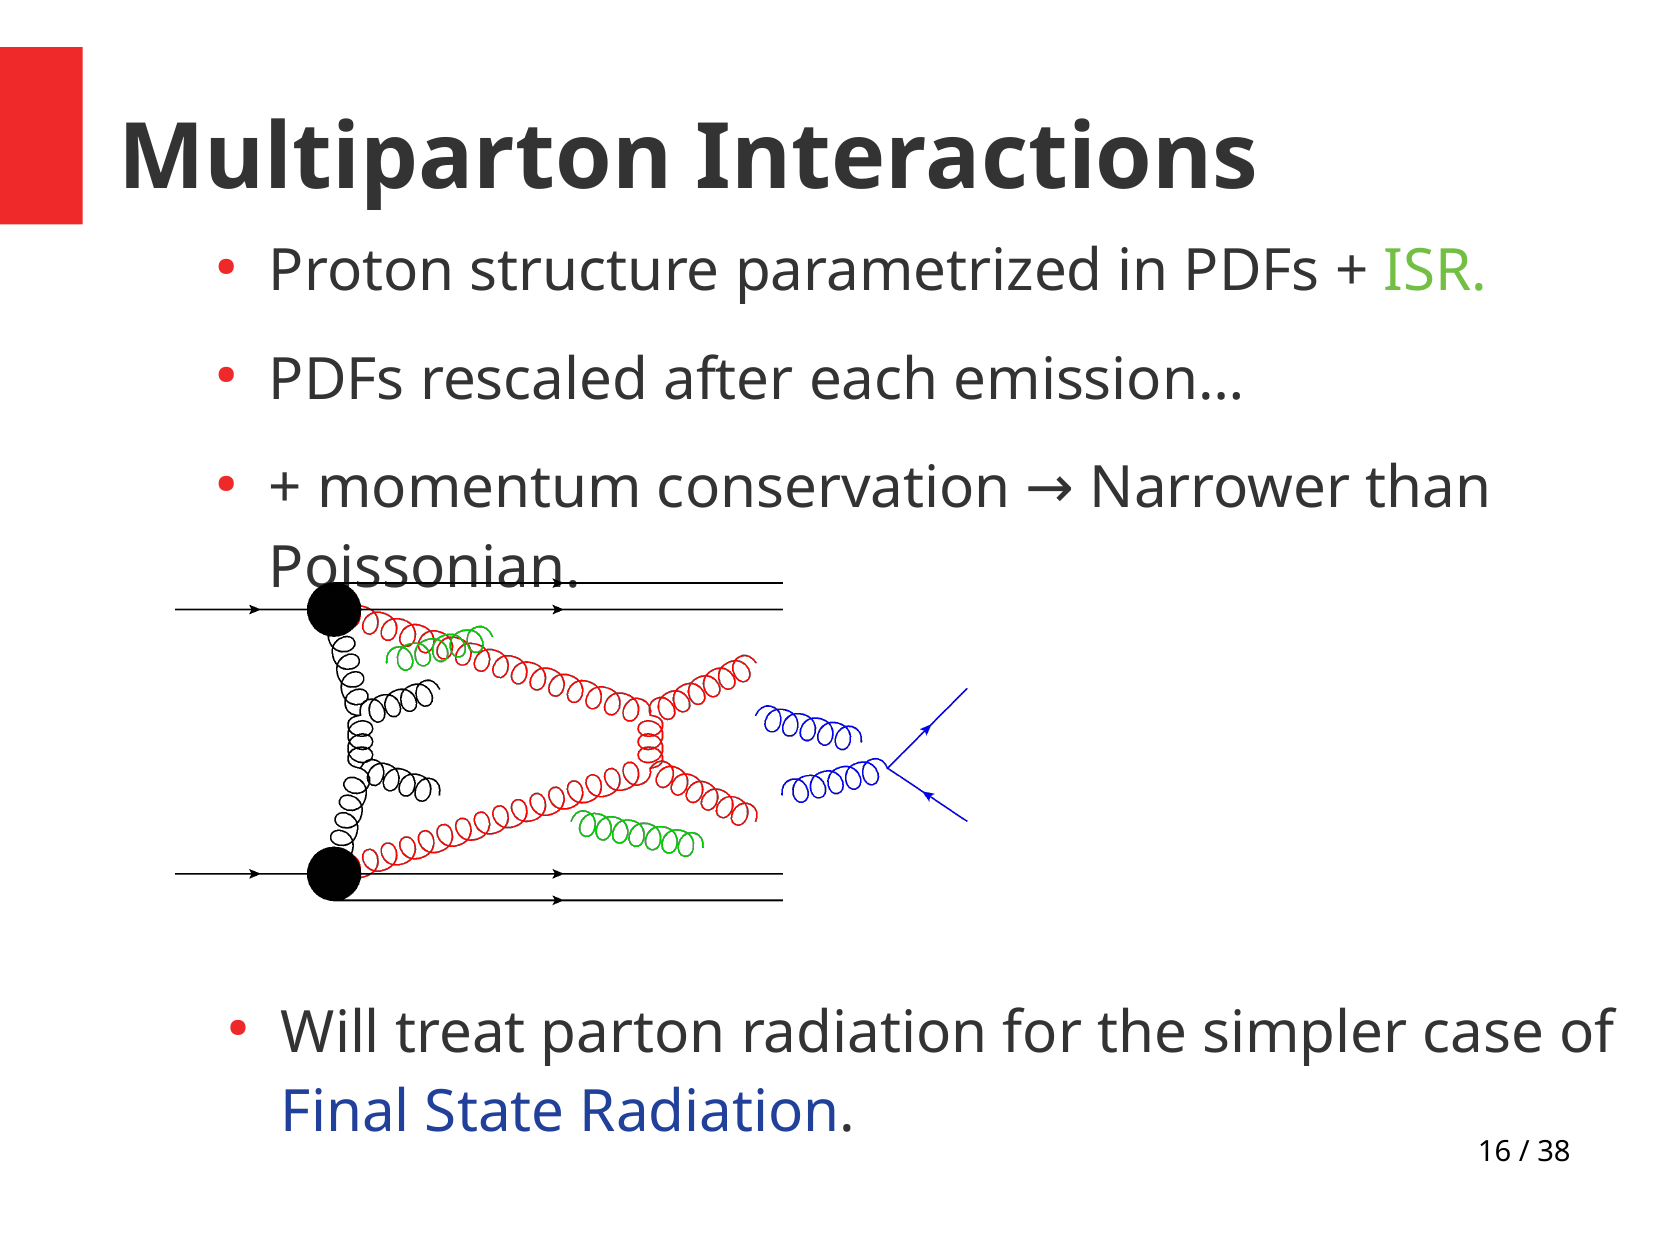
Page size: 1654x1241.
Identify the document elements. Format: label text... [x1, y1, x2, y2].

title Multiparton Interactions [118, 49, 1571, 257]
picture [174, 578, 970, 907]
list Proton structure parametrized in PDFs + ISR. PDFs rescaled after each emission… + momentum conservation → Narrower than Poissonian. [198, 228, 1616, 424]
list Will treat parton radiation for the simpler case of Final State Radiation. [210, 990, 1628, 1186]
